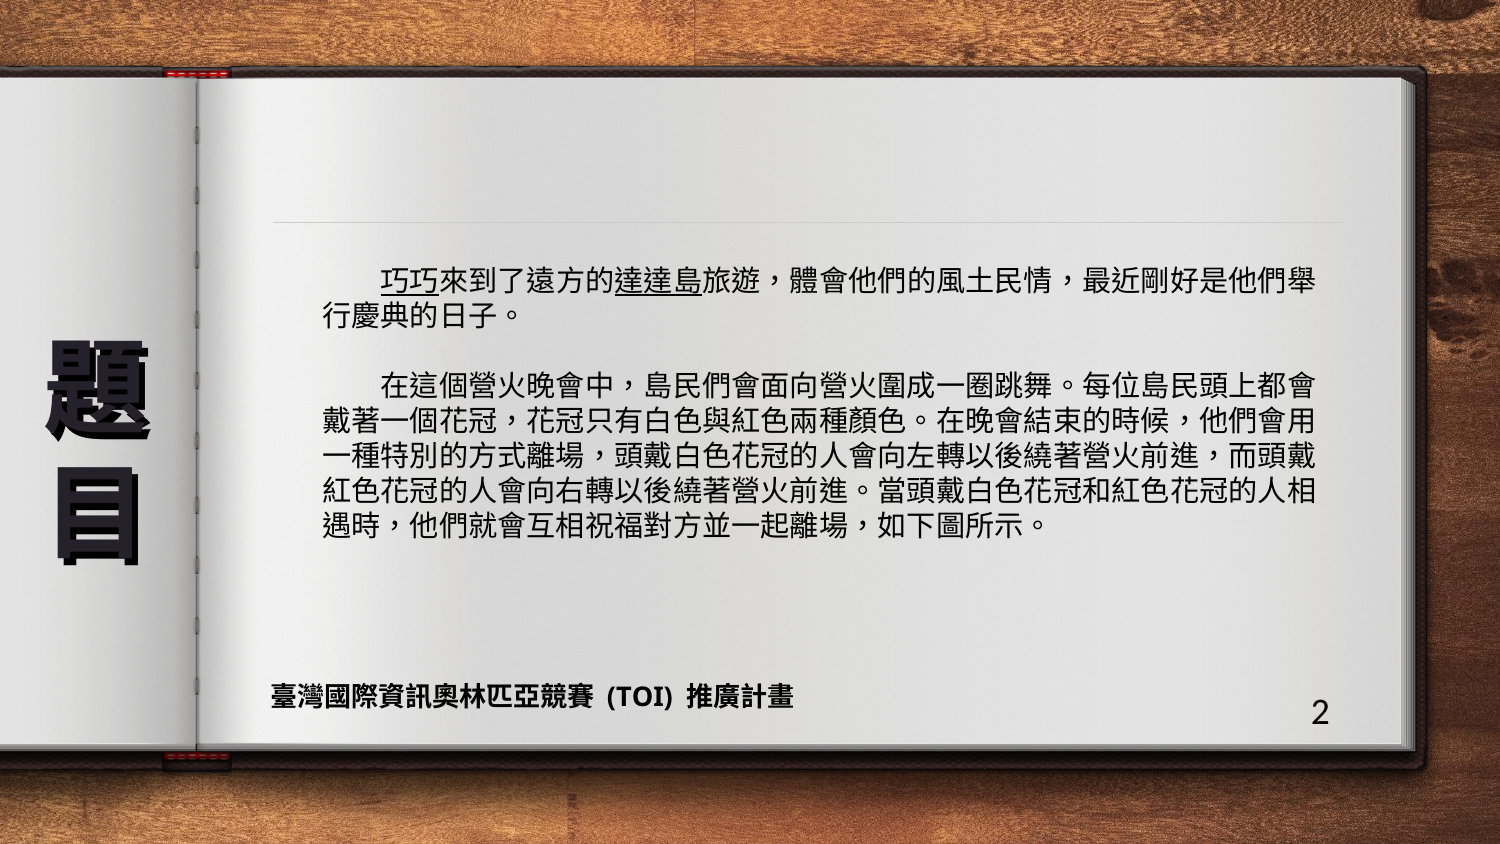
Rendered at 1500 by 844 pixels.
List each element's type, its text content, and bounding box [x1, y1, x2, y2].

title 題 目 [28, 306, 210, 552]
text_box 巧巧來到了遠方的達達島旅遊，體會他們的風土民情，最近剛好是他們舉 行慶典的日子。 在這個營火晚會中，島民們會面向營火圍成一圈跳舞。每位島民頭上都會 戴著一個花冠，花冠只有白色與紅色兩種顏色。在晚會結束的時候，他們會用 一種特別的方式離場，頭戴白色花冠的人會向左轉以後繞著營火前進，而頭戴 紅色花冠的人會向右轉以後繞著營火前進。當頭戴白色花冠和紅色花冠的人相 遇時，他們就會互相祝福對方並一起離場，如下圖所示。 [307, 255, 1341, 550]
text_box [1295, 672, 1386, 737]
